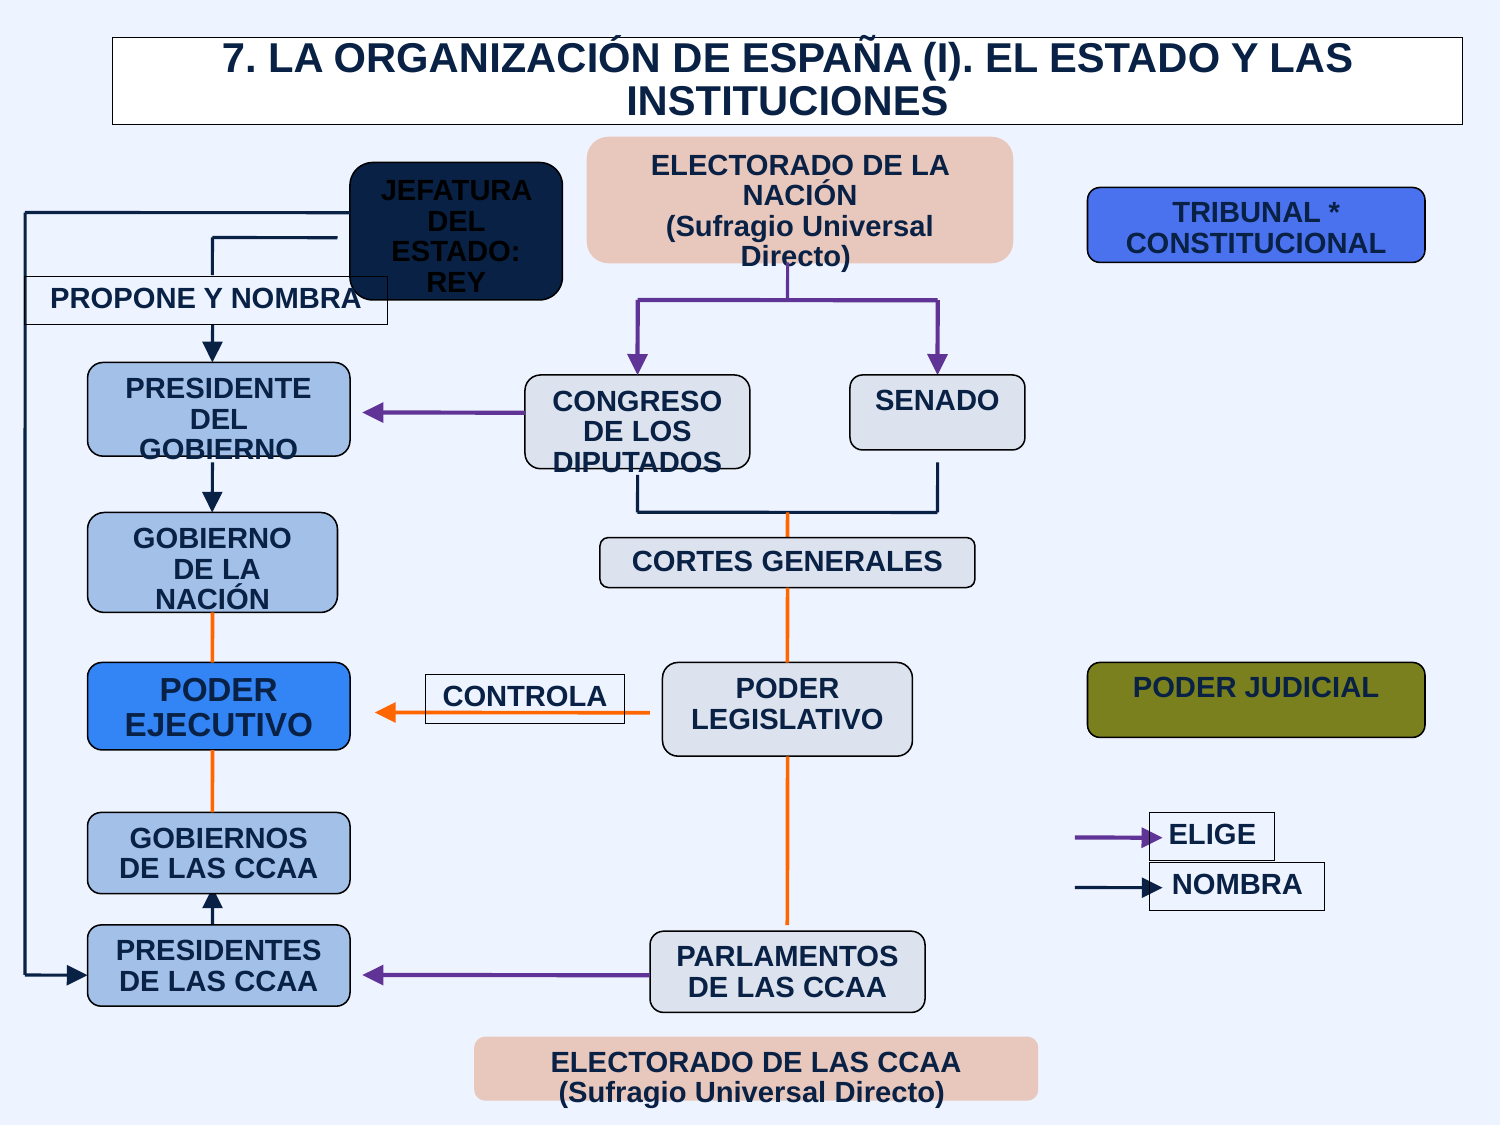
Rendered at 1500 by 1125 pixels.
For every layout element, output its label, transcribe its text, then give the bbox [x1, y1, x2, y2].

text_box SENADO [849, 374, 1025, 450]
text_box PODER JUDICIAL [1087, 662, 1426, 738]
title 7. LA ORGANIZACIÓN DE ESPAÑA (I). EL ESTADO Y LAS INSTITUCIONES [112, 37, 1463, 125]
text_box ELIGE [1149, 812, 1275, 861]
text_box PRESIDENTES DE LAS CCAA [87, 924, 351, 1007]
text_box PARLAMENTOS DE LAS CCAA [650, 931, 926, 1013]
text_box CORTES GENERALES [599, 537, 975, 588]
text_box NOMBRA [1149, 862, 1325, 911]
text_box CONGRESO DE LOS DIPUTADOS [524, 374, 750, 469]
text_box PODER EJECUTIVO [87, 662, 351, 750]
text_box CONTROLA [425, 674, 625, 724]
text_box JEFATURA DEL ESTADO: REY [349, 162, 563, 300]
text_box ELECTORADO DE LAS CCAA (Sufragio Universal Directo) [474, 1037, 1038, 1100]
text_box TRIBUNAL * CONSTITUCIONAL [1087, 187, 1426, 263]
text_box GOBIERNOS DE LAS CCAA [87, 812, 351, 894]
text_box PRESIDENTE DEL GOBIERNO [87, 362, 351, 457]
text_box GOBIERNO DE LA NACIÓN [87, 512, 338, 613]
text_box PODER LEGISLATIVO [662, 662, 913, 757]
text_box ELECTORADO DE LA NACIÓN (Sufragio Universal Directo) [587, 137, 1013, 263]
text_box PROPONE Y NOMBRA [24, 276, 388, 325]
